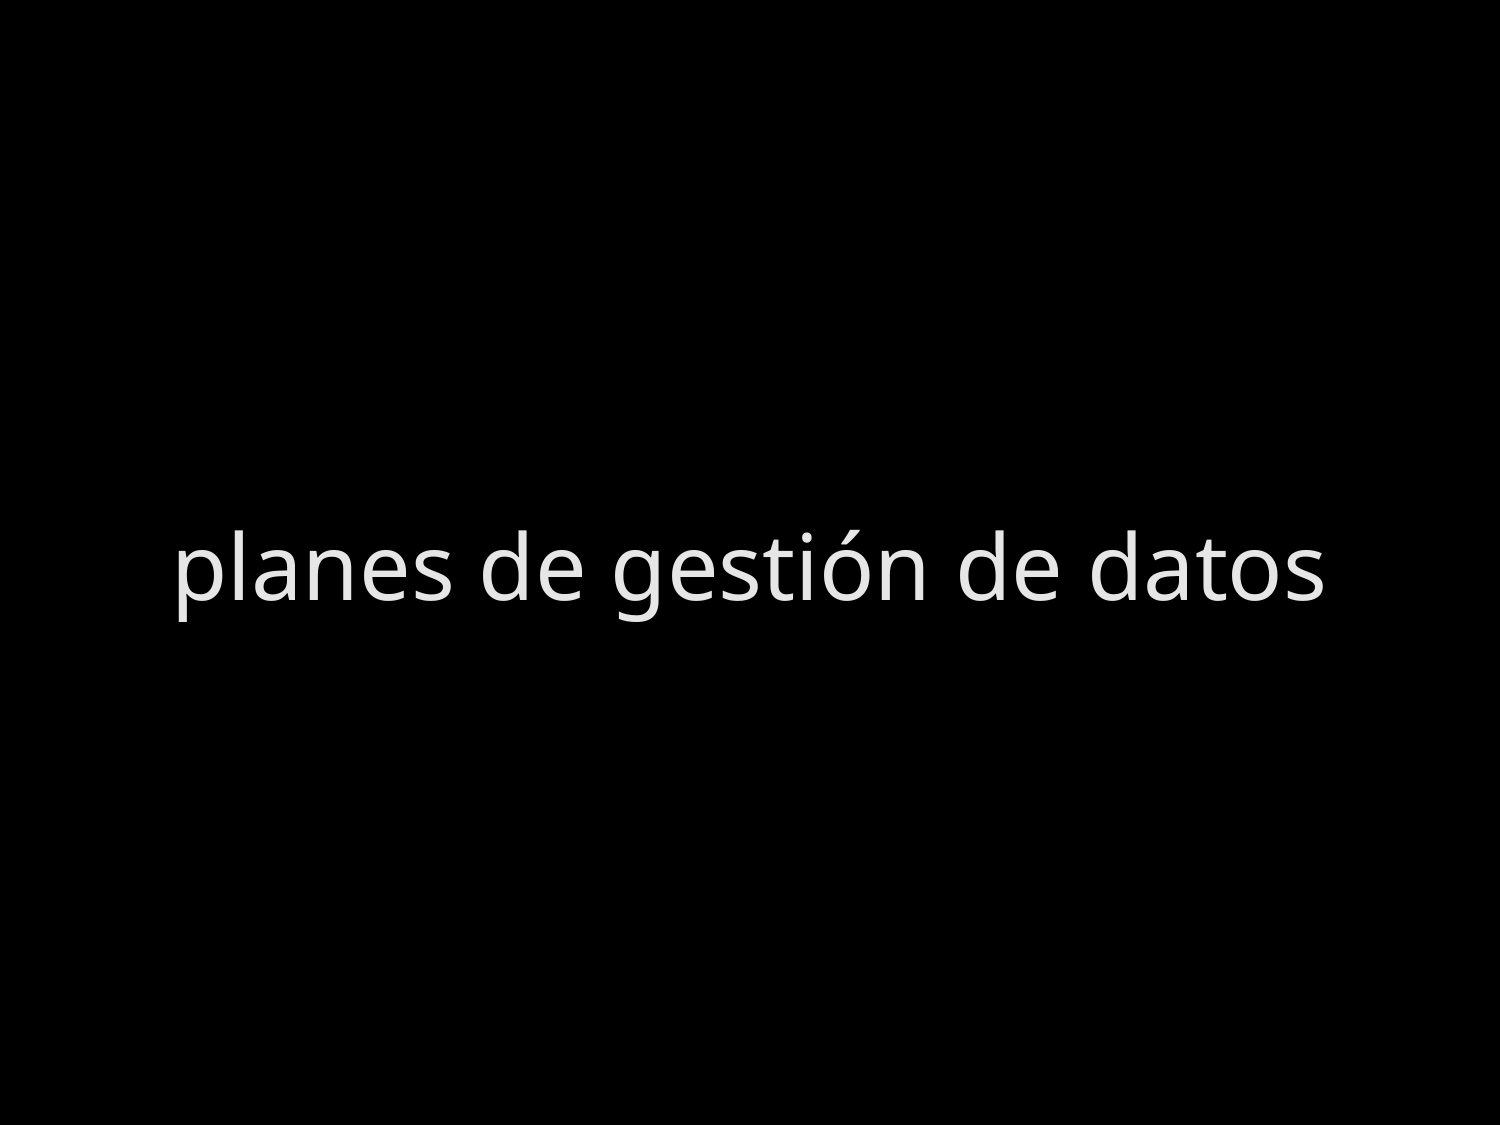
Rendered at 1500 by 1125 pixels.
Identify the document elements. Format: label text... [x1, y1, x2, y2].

subtitle planes de gestión de datos [109, 112, 1391, 1013]
